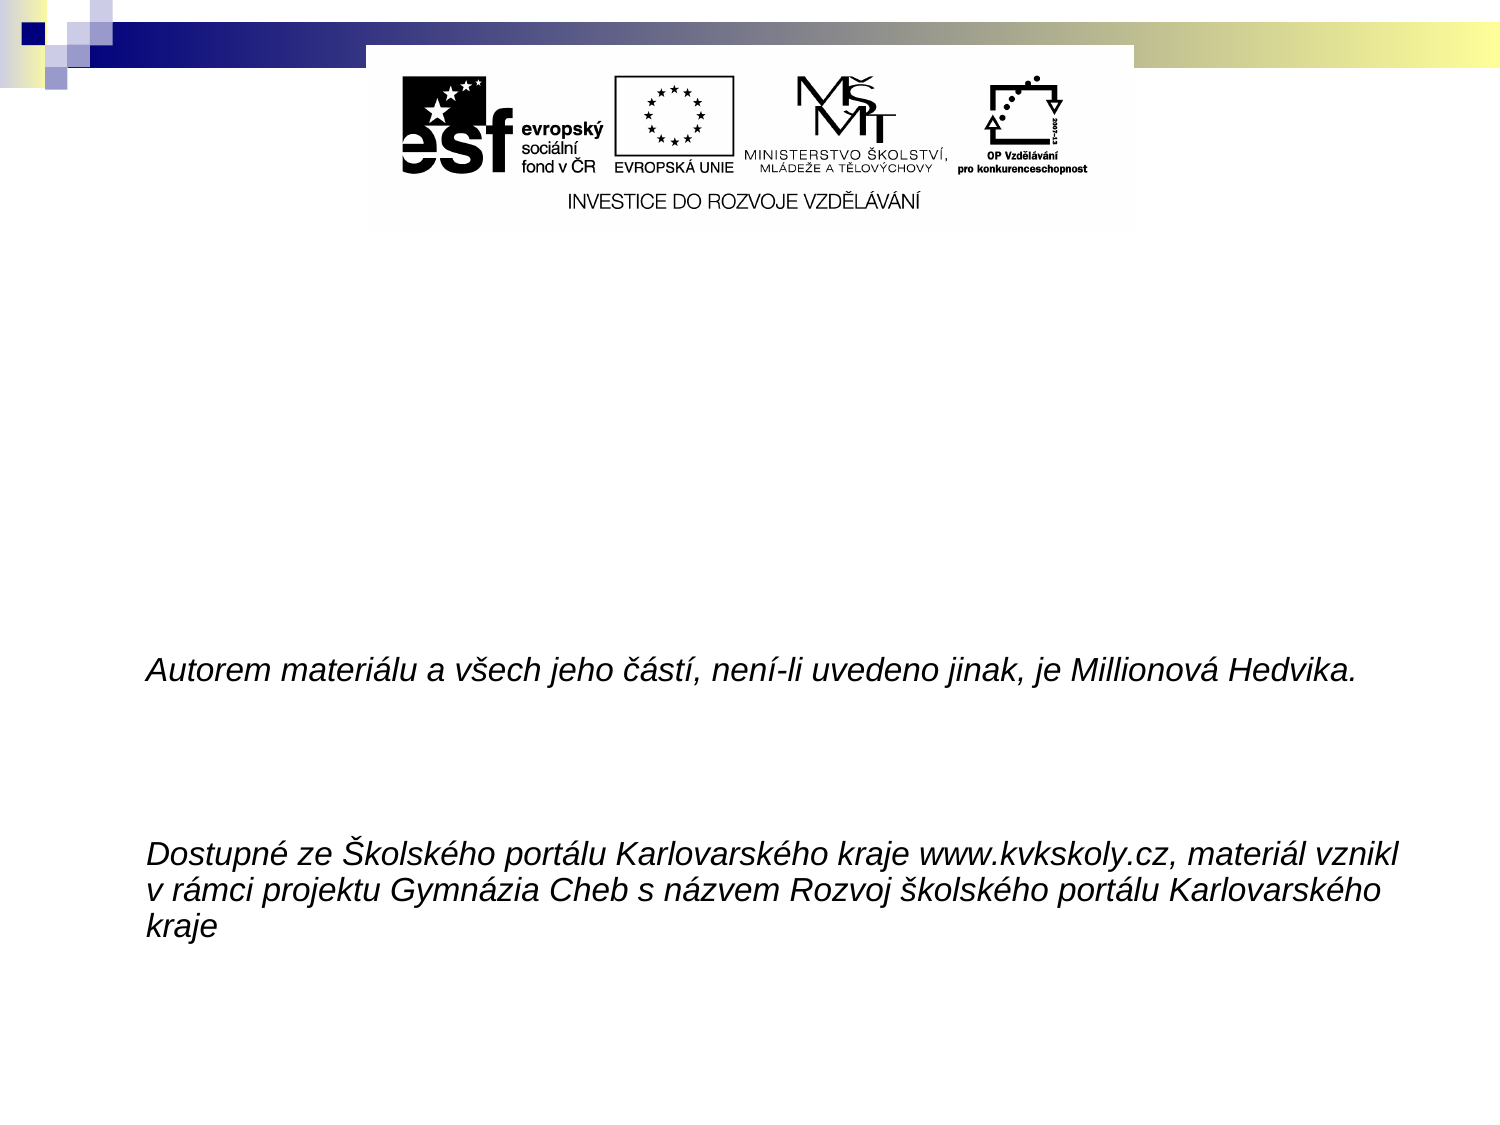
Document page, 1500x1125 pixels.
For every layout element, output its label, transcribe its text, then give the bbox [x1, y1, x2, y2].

picture [366, 45, 1134, 233]
list Autorem materiálu a všech jeho částí, není-li uvedeno jinak, je Millionová Hedvika. Dostupné ze Školského portálu Karlovarského kraje www.kvkskoly.cz, materiál vznikl v rámci projektu Gymnázia Cheb s názvem Rozvoj školského portálu Karlovarského kraje [75, 262, 1426, 1006]
